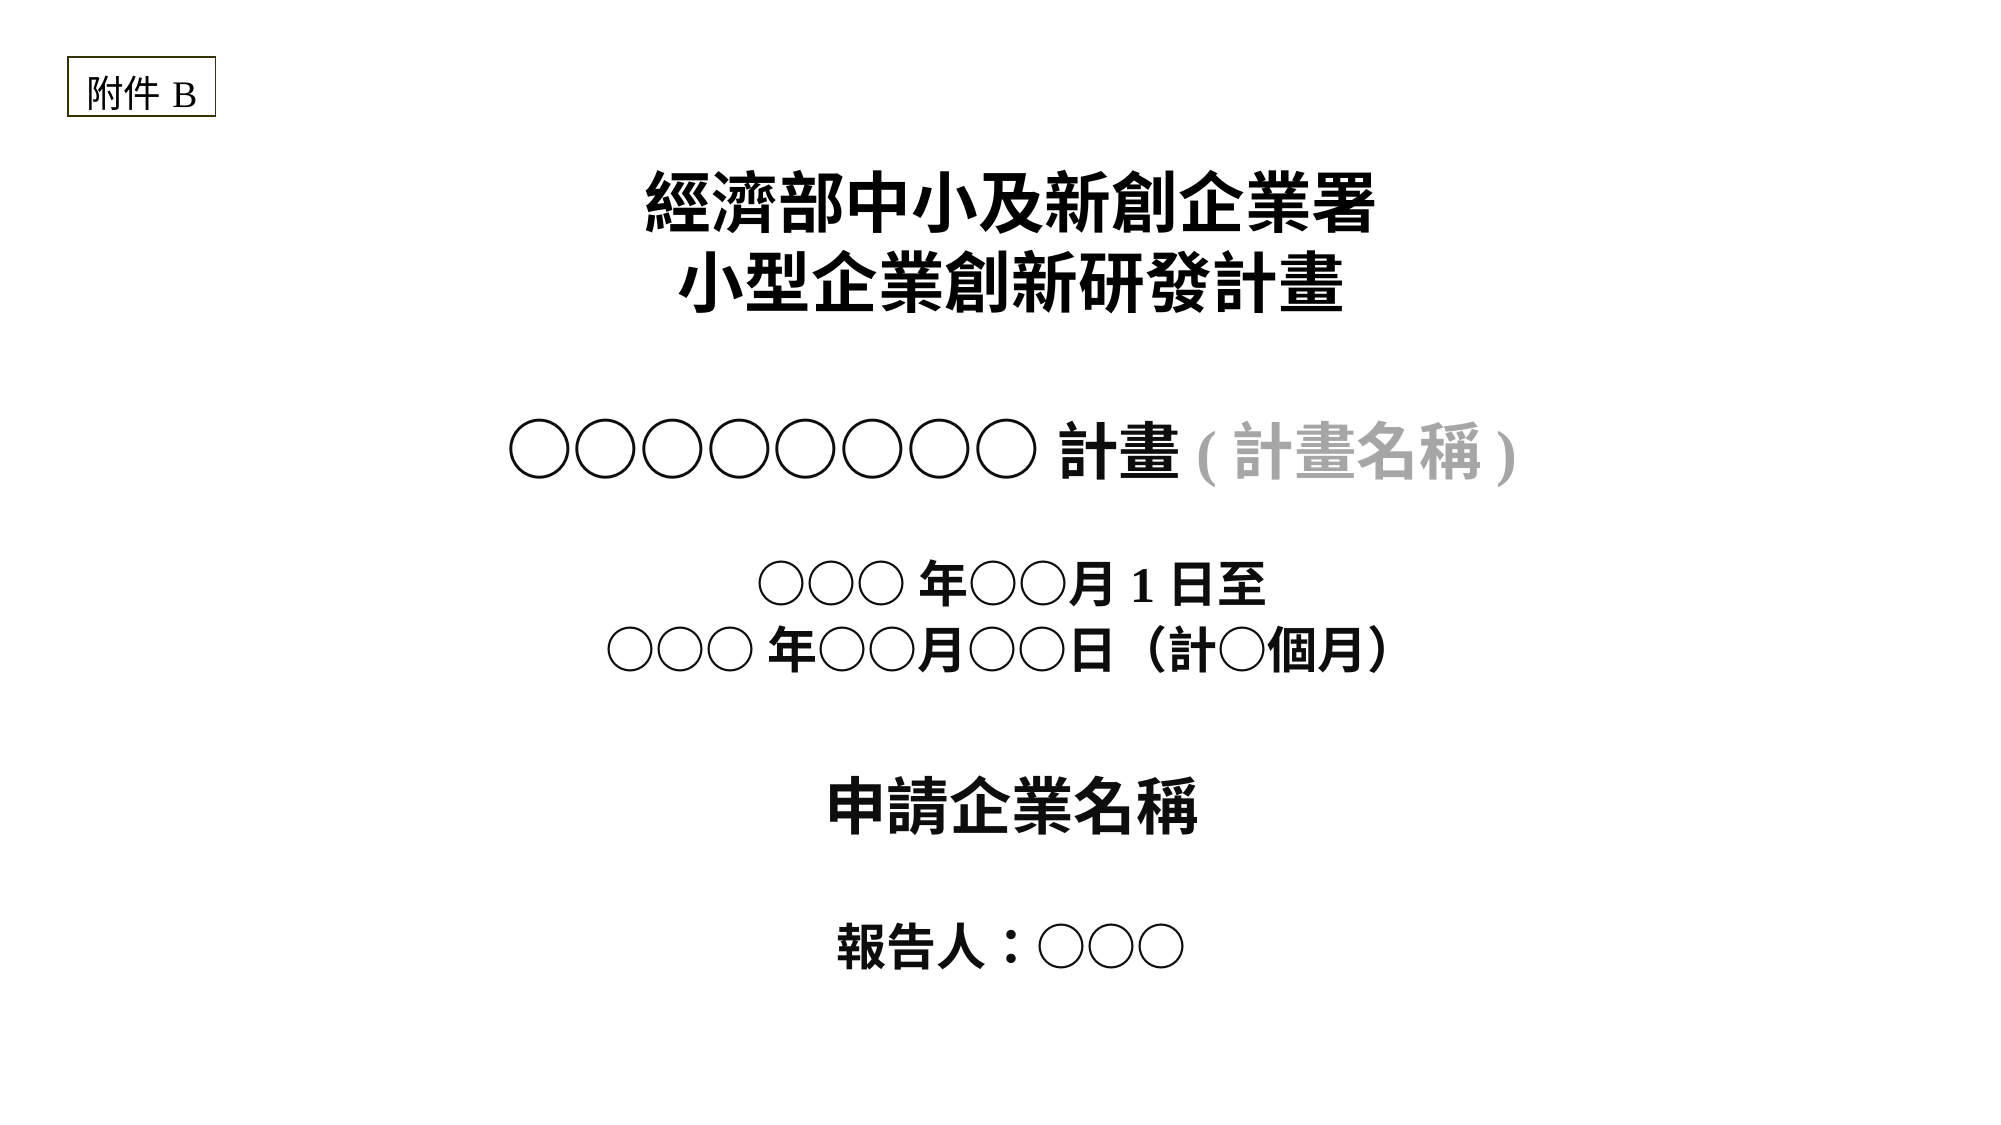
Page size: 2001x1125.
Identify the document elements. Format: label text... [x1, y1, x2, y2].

text_box 經濟部中小及新創企業署 小型企業創新研發計畫 [344, 105, 1680, 409]
text_box ○○○○○○○○計畫(計畫名稱) ○○○年○○月1日至 ○○○年○○月○○日（計○個月） 申請企業名稱 報告人：○○○ [309, 409, 1715, 897]
text_box 附件B [68, 56, 216, 117]
